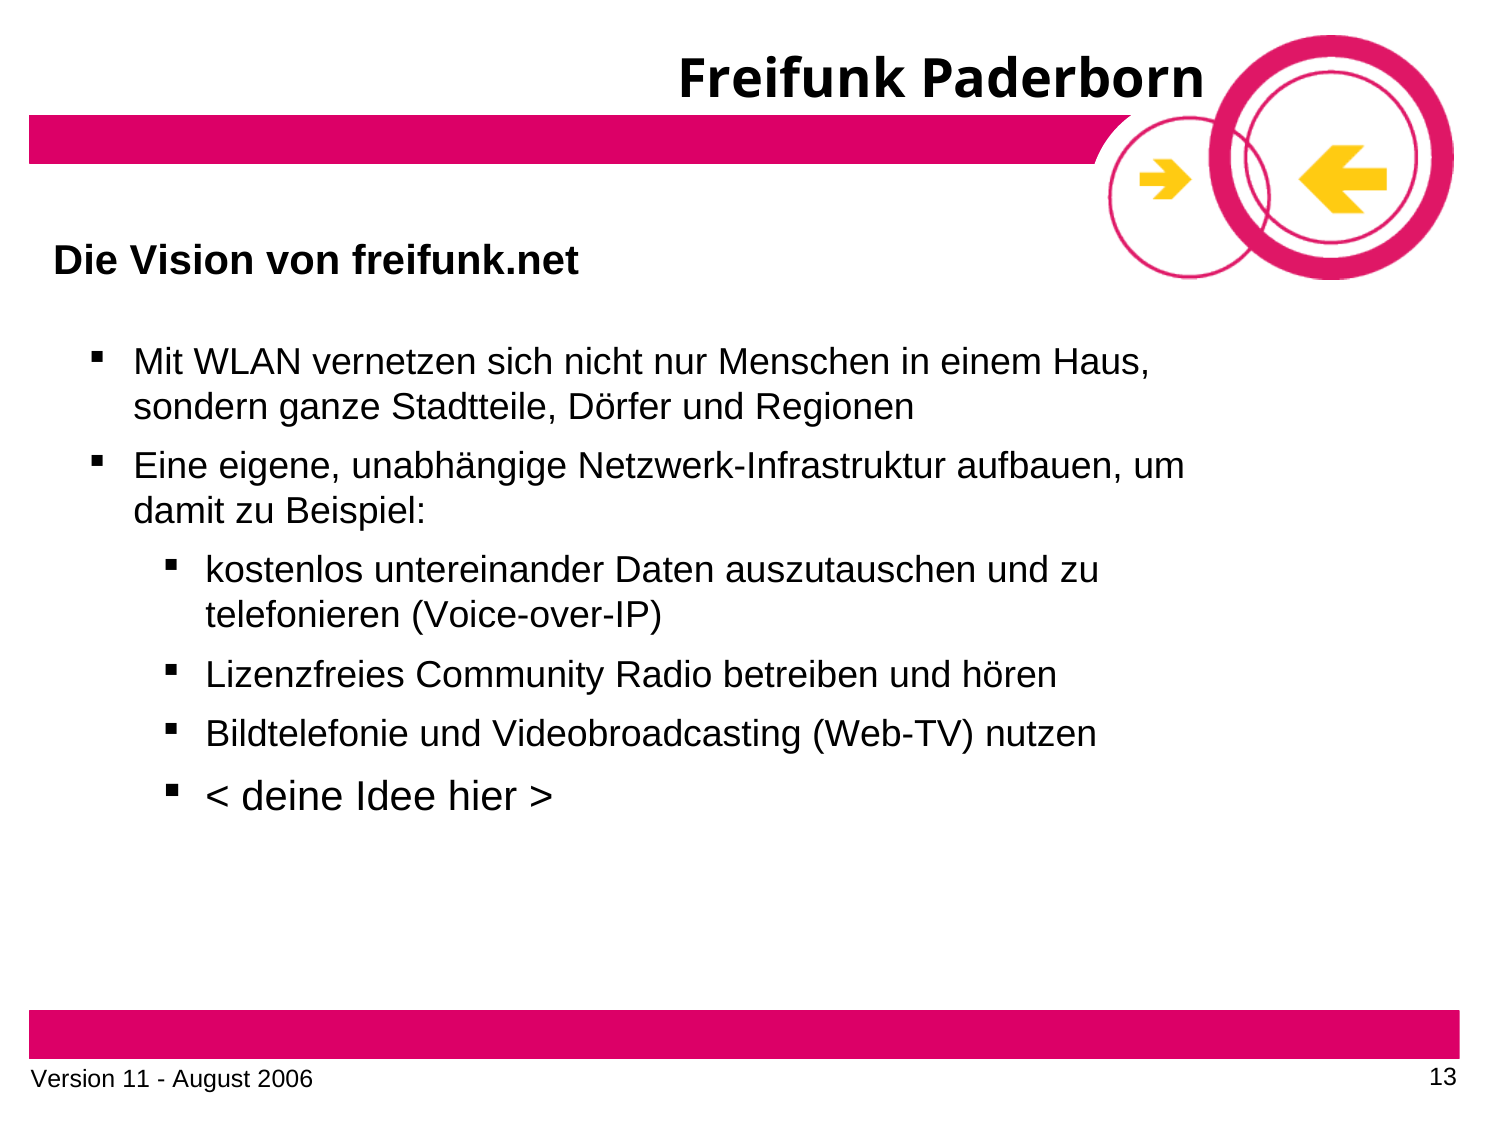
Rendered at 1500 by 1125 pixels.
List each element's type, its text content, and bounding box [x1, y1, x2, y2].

picture [1107, 35, 1454, 280]
text_box Die Vision von freifunk.net [53, 233, 1046, 313]
text_box Mit WLAN vernetzen sich nicht nur Menschen in einem Haus, sondern ganze Stadtteile, Dörfer und Regionen Eine eigene, unabhängige Netzwerk-Infrastruktur aufbauen, um damit zu Beispiel: kostenlos untereinander Daten auszutauschen und zu telefonieren (Voice-over-IP) Lizenzfreies Community Radio betreiben und hören Bildtelefonie und Videobroadcasting (Web-TV) nutzen < deine Idee hier > [59, 337, 1288, 976]
